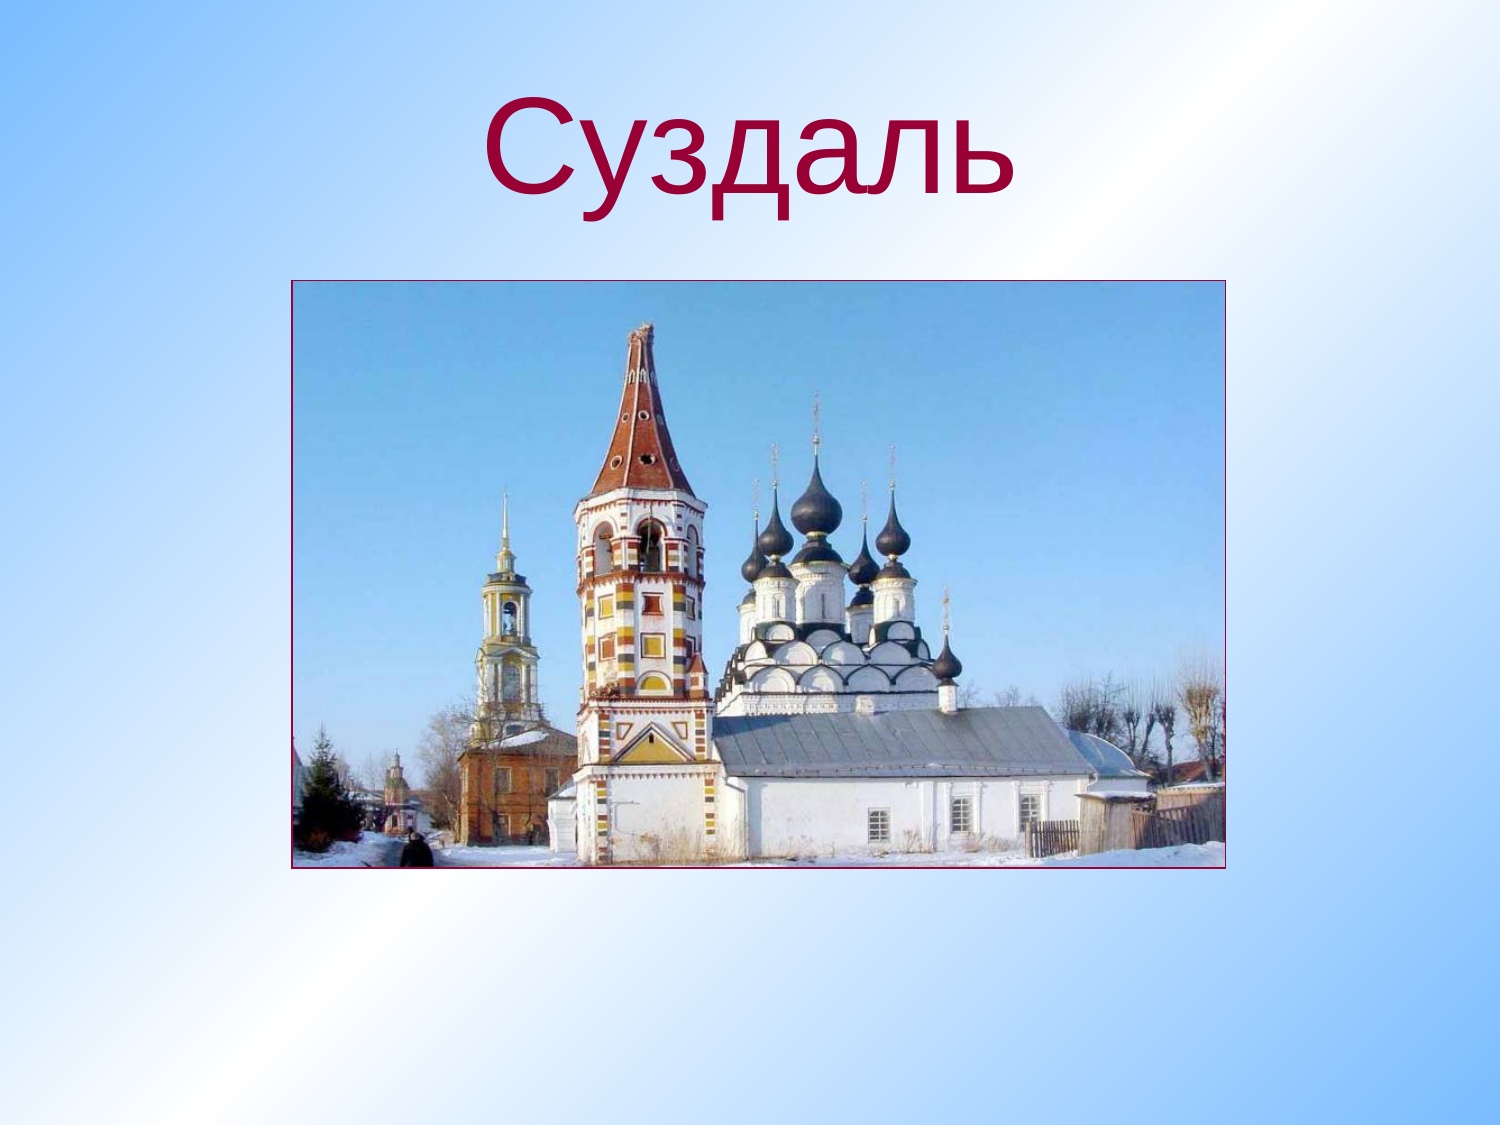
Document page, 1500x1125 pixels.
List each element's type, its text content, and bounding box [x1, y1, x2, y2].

title Суздаль [75, 45, 1426, 233]
picture [292, 281, 1225, 868]
